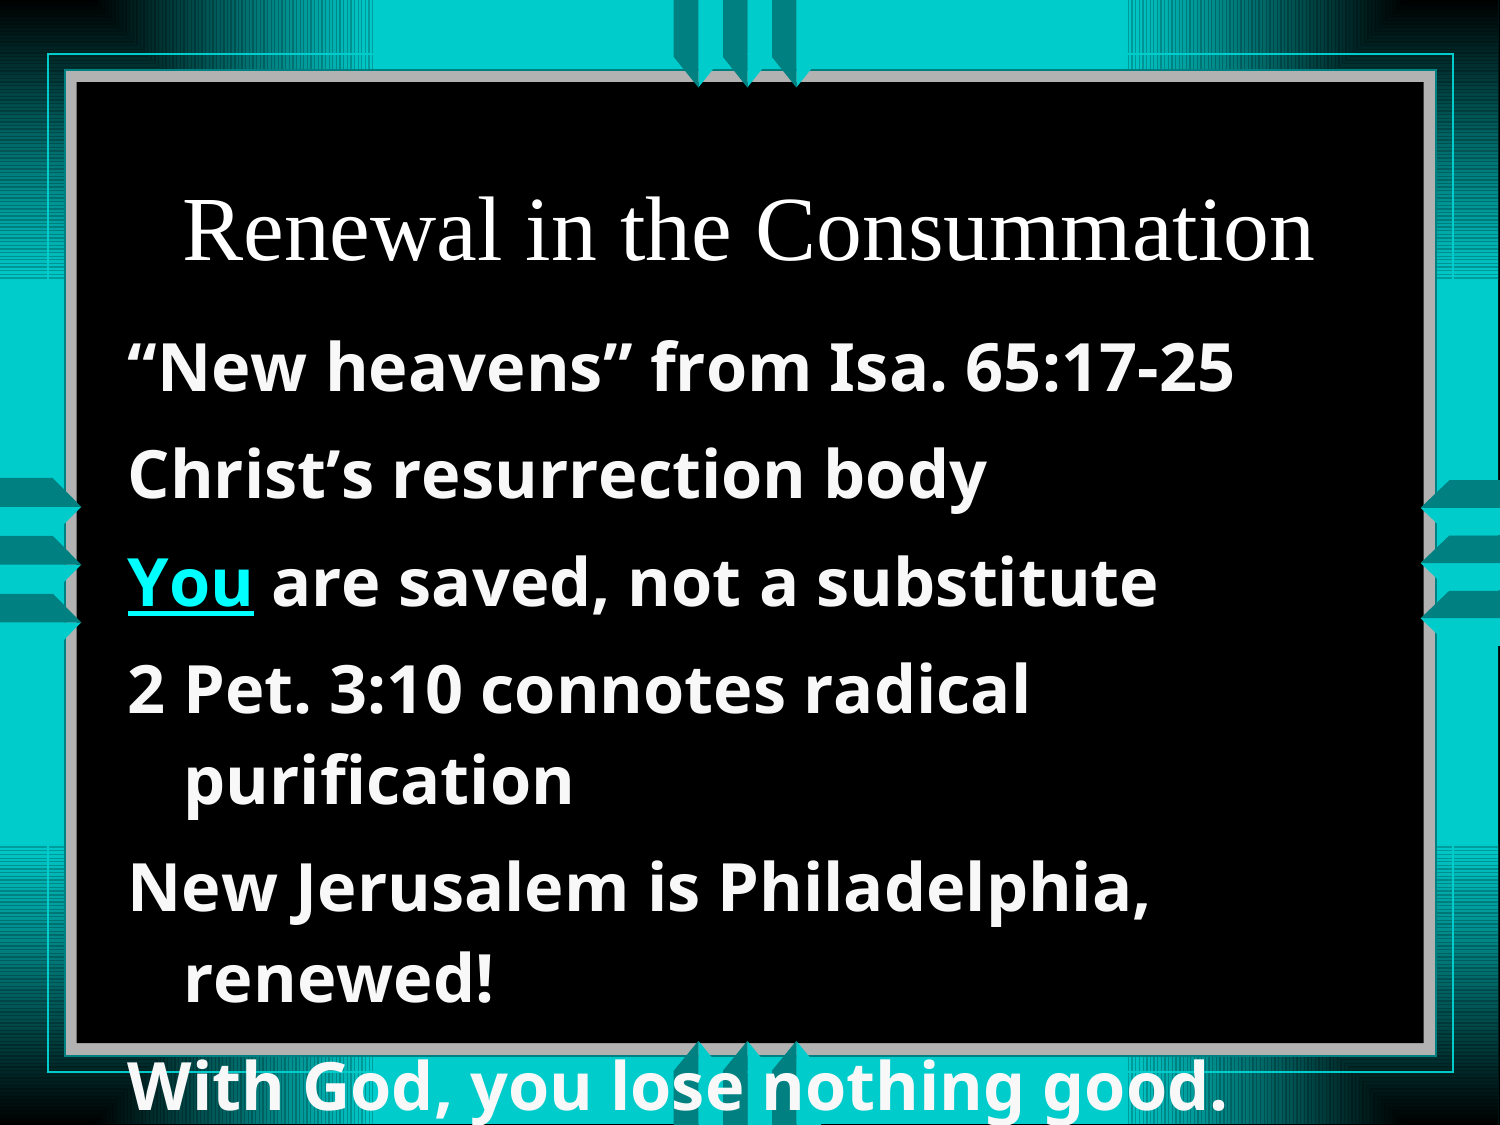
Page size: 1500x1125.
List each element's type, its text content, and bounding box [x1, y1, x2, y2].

list “New heavens” from Isa. 65:17-25 Christ’s resurrection body You are saved, not a substitute 2 Pet. 3:10 connotes radical purification New Jerusalem is Philadelphia, renewed! With God, you lose nothing good. [112, 312, 1388, 1039]
title Renewal in the Consummation [112, 99, 1388, 288]
